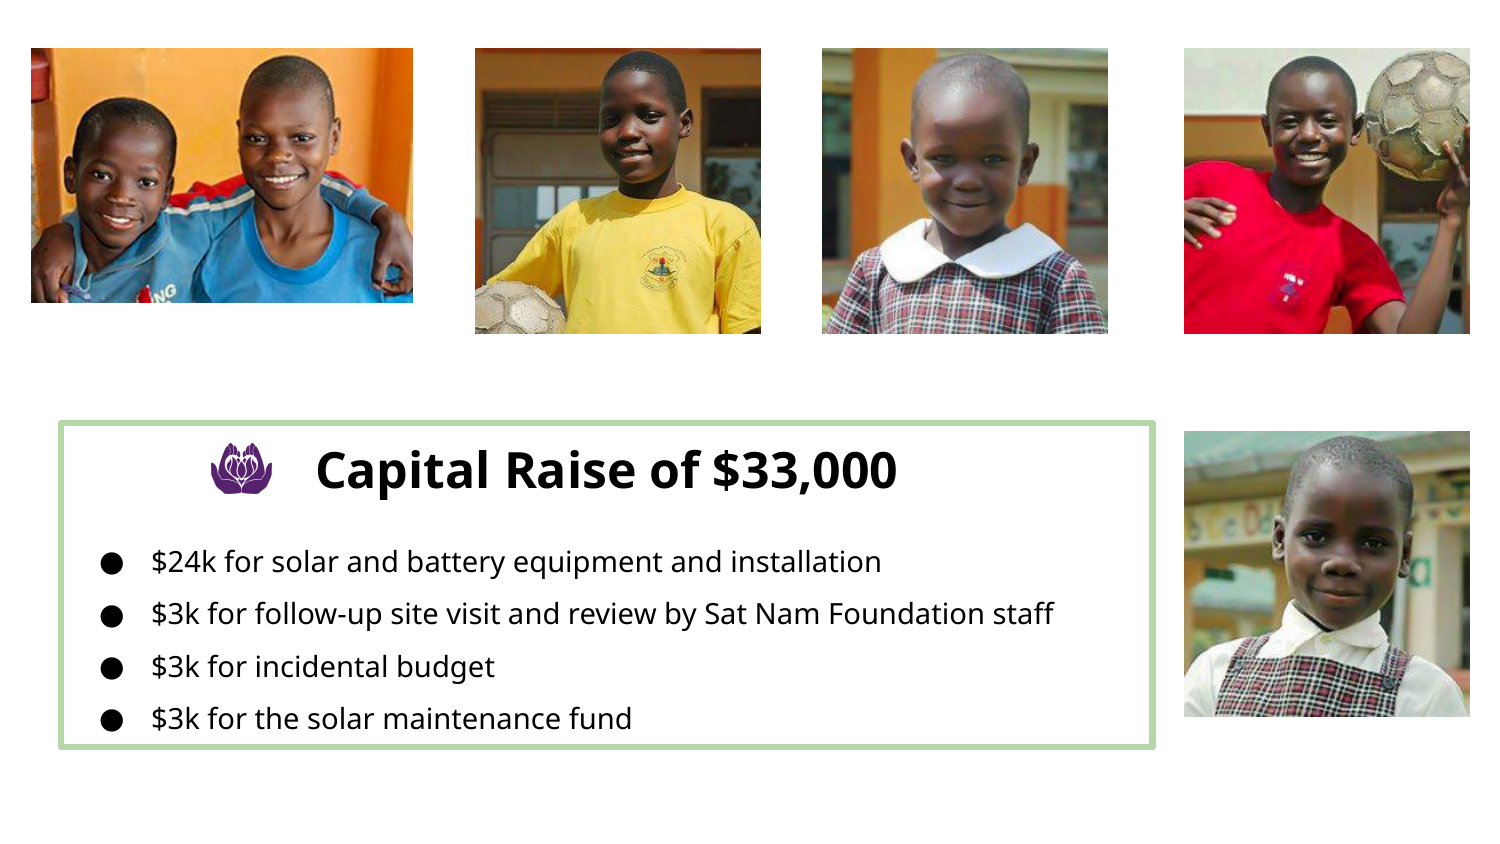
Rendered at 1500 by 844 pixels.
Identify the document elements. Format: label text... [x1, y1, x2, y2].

picture [211, 443, 272, 494]
picture [1184, 431, 1470, 717]
picture [822, 48, 1108, 334]
picture [475, 48, 761, 334]
picture [31, 48, 413, 303]
text_box Capital Raise of $33,000 $24k for solar and battery equipment and installation $3k for follow-up site visit and review by Sat Nam Foundation staff $3k for incidental budget $3k for the solar maintenance fund [61, 423, 1153, 748]
picture [1184, 48, 1470, 334]
